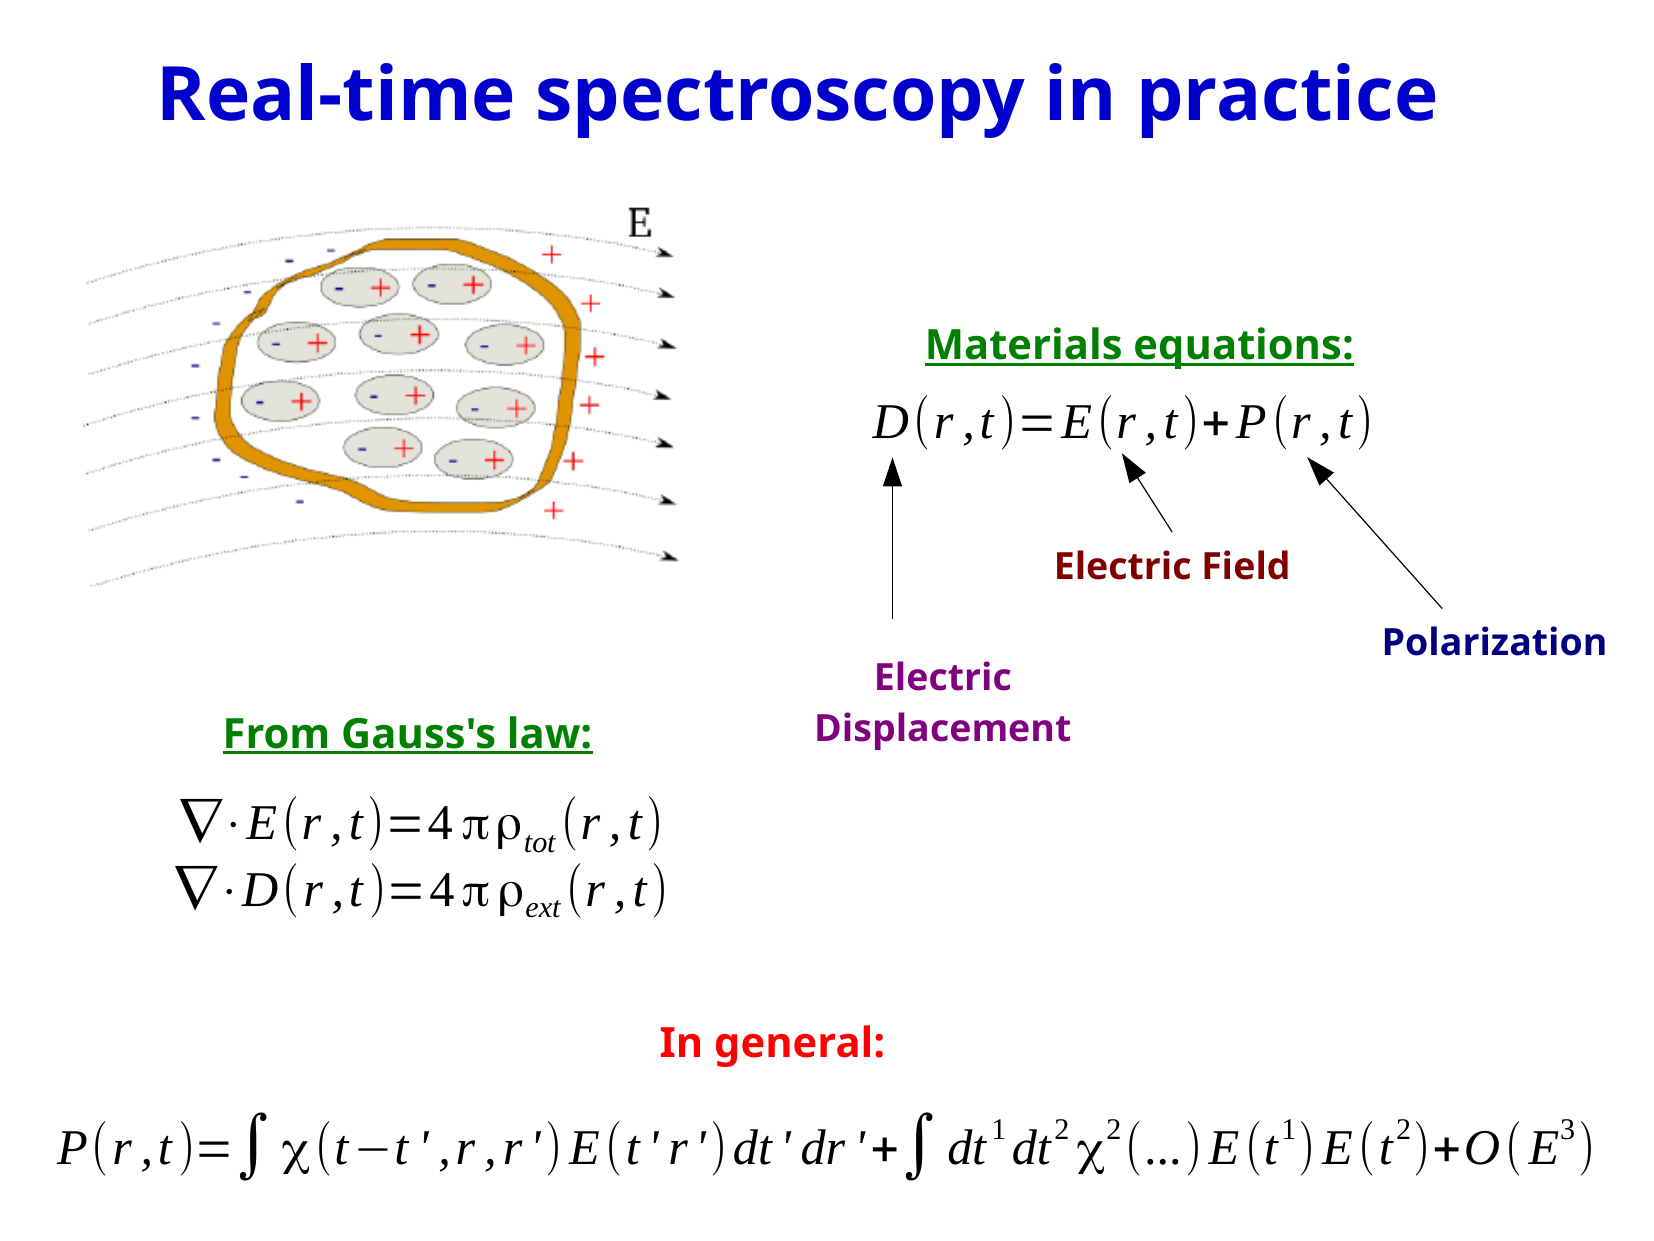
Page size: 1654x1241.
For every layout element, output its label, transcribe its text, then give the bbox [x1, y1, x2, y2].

text_box In general: [615, 1005, 931, 1089]
text_box From Gauss's law: [92, 695, 723, 780]
text_box Electric Field [977, 532, 1368, 609]
chart [863, 393, 1381, 454]
chart [167, 794, 675, 925]
text_box Materials equations: [830, 307, 1449, 391]
text_box Electric Displacement [785, 643, 1101, 781]
picture [60, 164, 736, 604]
chart [47, 1109, 1602, 1185]
title Real-time spectroscopy in practice [30, 32, 1606, 151]
text_box Polarization [1337, 608, 1653, 685]
